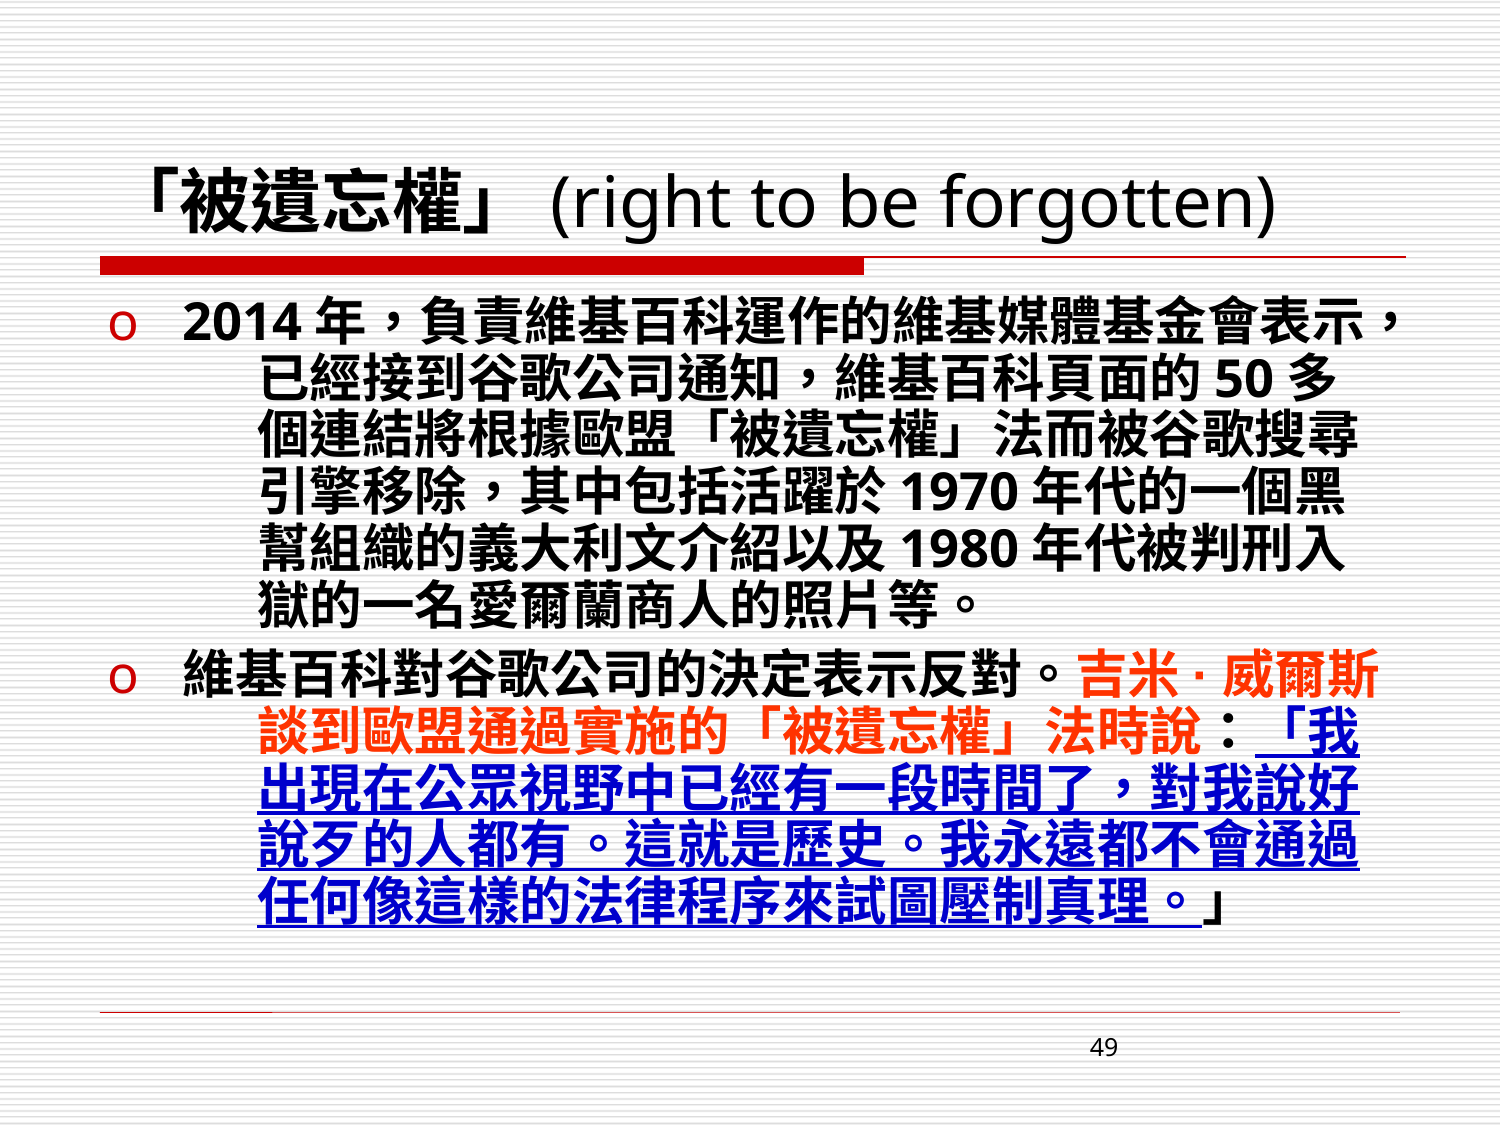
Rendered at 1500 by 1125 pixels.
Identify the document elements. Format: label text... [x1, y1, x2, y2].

text_box [1074, 1024, 1400, 1103]
list 2014年，負責維基百科運作的維基媒體基金會表示，已經接到谷歌公司通知，維基百科頁面的50多個連結將根據歐盟「被遺忘權」法而被谷歌搜尋引擎移除，其中包括活躍於1970年代的一個黑幫組織的義大利文介紹以及1980年代被判刑入獄的一名愛爾蘭商人的照片等。 維基百科對谷歌公司的決定表示反對。吉米·威爾斯談到歐盟通過實施的「被遺忘權」法時說：「我出現在公眾視野中已經有一段時間了，對我說好說歹的人都有。這就是歷史。我永遠都不會通過任何像這樣的法律程序來試圖壓制真理。」 [92, 287, 1406, 988]
title 「被遺忘權」(right to be forgotten) [94, 50, 1407, 250]
